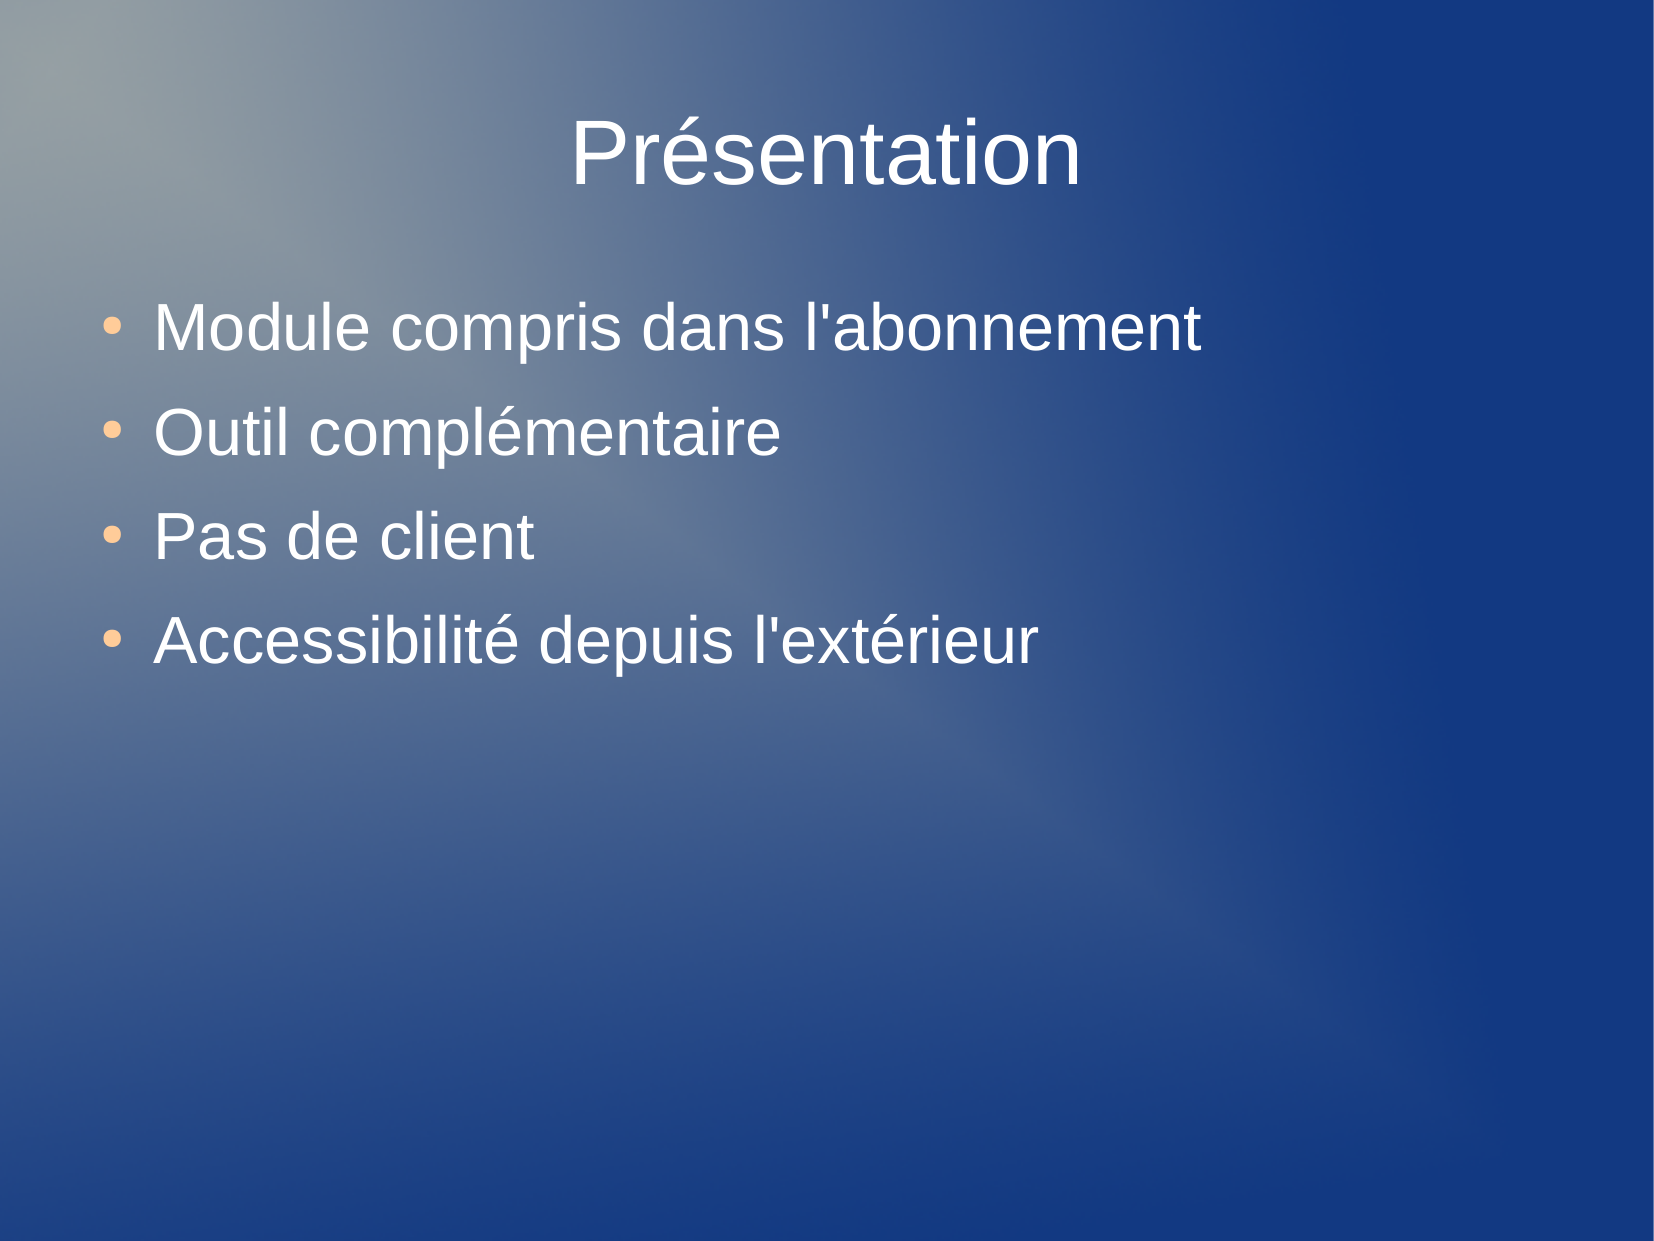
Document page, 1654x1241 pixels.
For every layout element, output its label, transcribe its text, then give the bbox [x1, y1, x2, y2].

picture [0, 0, 1654, 1241]
title Présentation [82, 49, 1571, 257]
list Module compris dans l'abonnement Outil complémentaire Pas de client Accessibilité depuis l'extérieur [82, 290, 1571, 1010]
